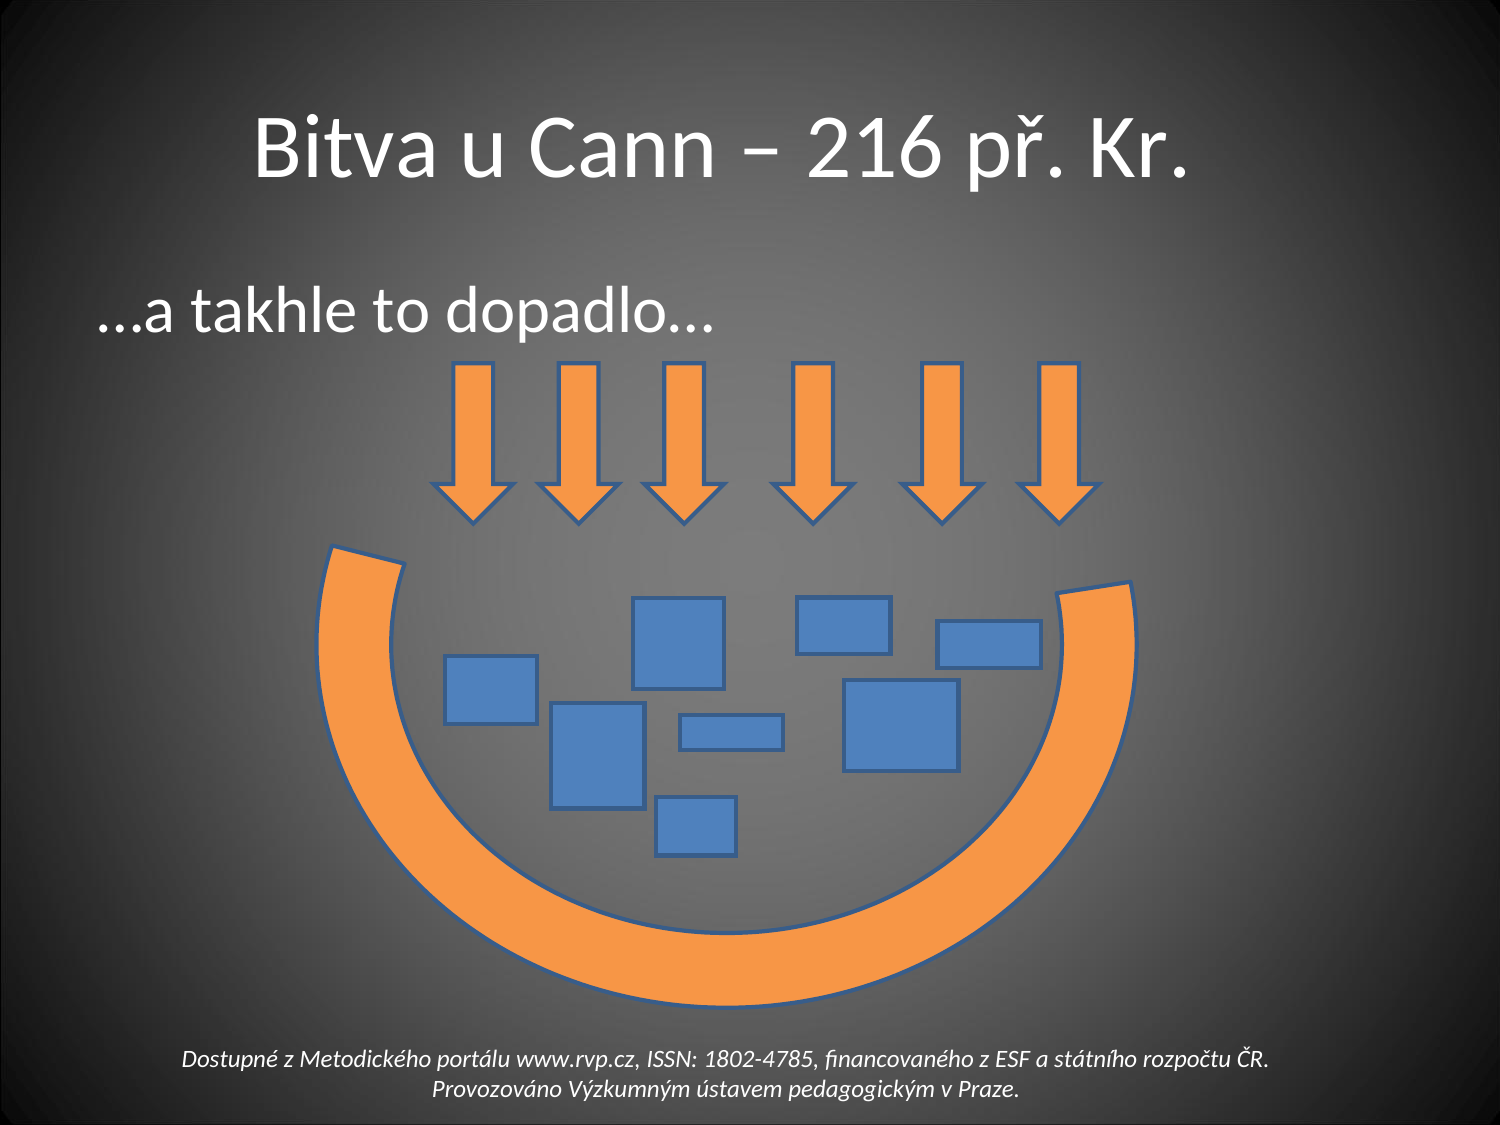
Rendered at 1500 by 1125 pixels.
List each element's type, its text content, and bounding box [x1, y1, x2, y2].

text_box Dostupné z Metodického portálu www.rvp.cz, ISSN: 1802-4785, financovaného z ESF a státního rozpočtu ČR. Provozováno Výzkumným ústavem pedagogickým v Praze. [105, 1042, 1348, 1103]
text_box [937, 621, 1041, 668]
list …a takhle to dopadlo… [82, 257, 1433, 1001]
text_box [538, 363, 619, 524]
text_box [632, 597, 725, 690]
text_box [1019, 363, 1099, 524]
text_box [316, 545, 1137, 1008]
text_box [433, 363, 514, 524]
picture [0, 0, 1500, 1125]
text_box [445, 656, 537, 725]
title Bitva u Cann – 216 př. Kr. [58, 46, 1409, 235]
text_box [902, 363, 982, 524]
text_box [644, 363, 724, 524]
text_box [773, 363, 853, 524]
text_box [550, 703, 645, 809]
text_box [656, 796, 736, 856]
text_box [679, 714, 783, 750]
text_box [843, 679, 959, 772]
text_box [796, 597, 891, 654]
